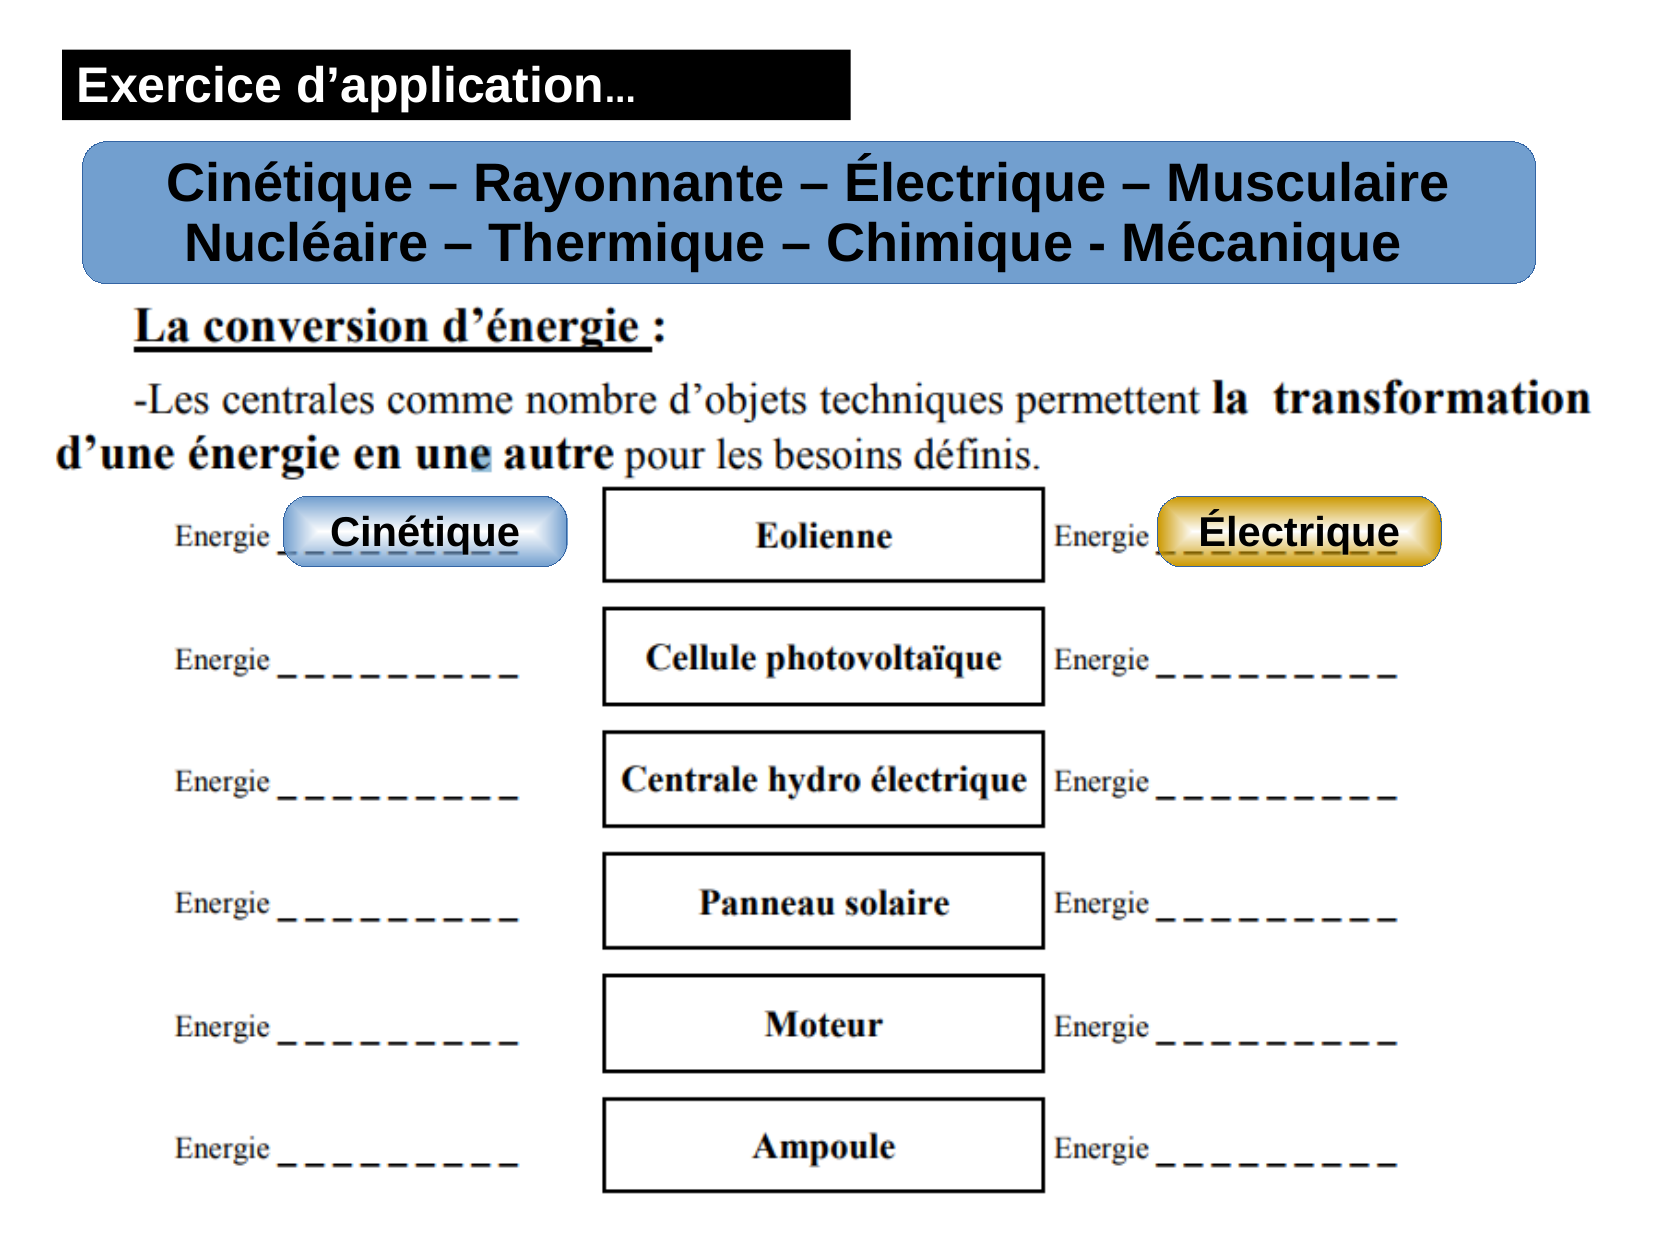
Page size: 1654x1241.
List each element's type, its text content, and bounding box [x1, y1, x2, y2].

picture [31, 290, 1597, 1223]
text_box Électrique [1157, 496, 1442, 567]
text_box Cinétique [283, 496, 567, 567]
text_box Exercice d’application... [62, 49, 851, 121]
text_box Cinétique – Rayonnante – Électrique – Musculaire Nucléaire – Thermique – Chimique - Mécanique [82, 141, 1536, 284]
